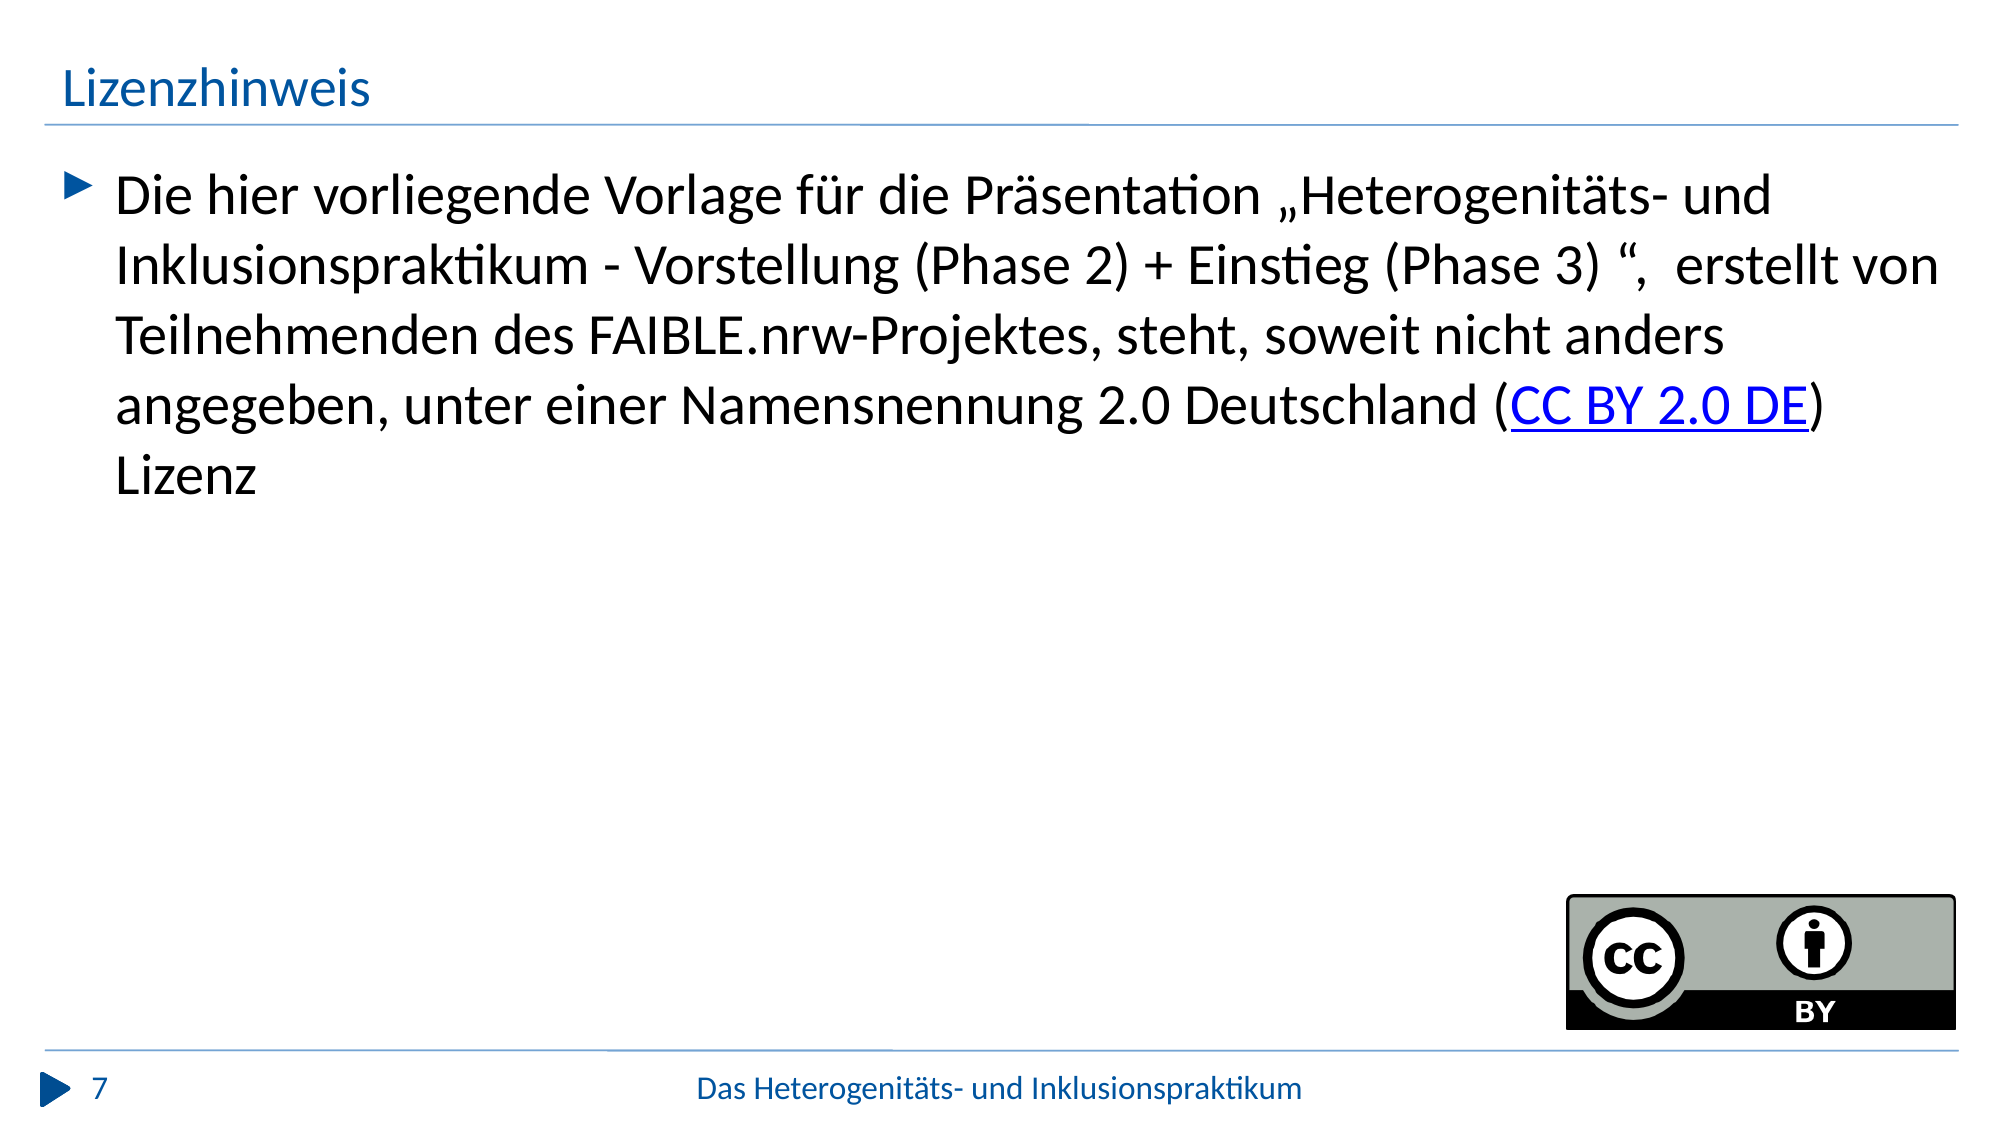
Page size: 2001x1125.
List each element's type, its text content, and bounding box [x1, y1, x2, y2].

title Lizenzhinweis [47, 42, 1959, 125]
picture [1566, 894, 1956, 1030]
list Die hier vorliegende Vorlage für die Präsentation „Heterogenitäts- und Inklusionspraktikum - Vorstellung (Phase 2) + Einstieg (Phase 3) “, erstellt von Teilnehmenden des FAIBLE.nrw-Projektes, steht, soweit nicht anders angegeben, unter einer Namensnennung 2.0 Deutschland (CC BY 2.0 DE) Lizenz [44, 149, 1959, 1035]
footer Das Heterogenitäts- und Inklusionspraktikum [488, 1058, 1512, 1119]
